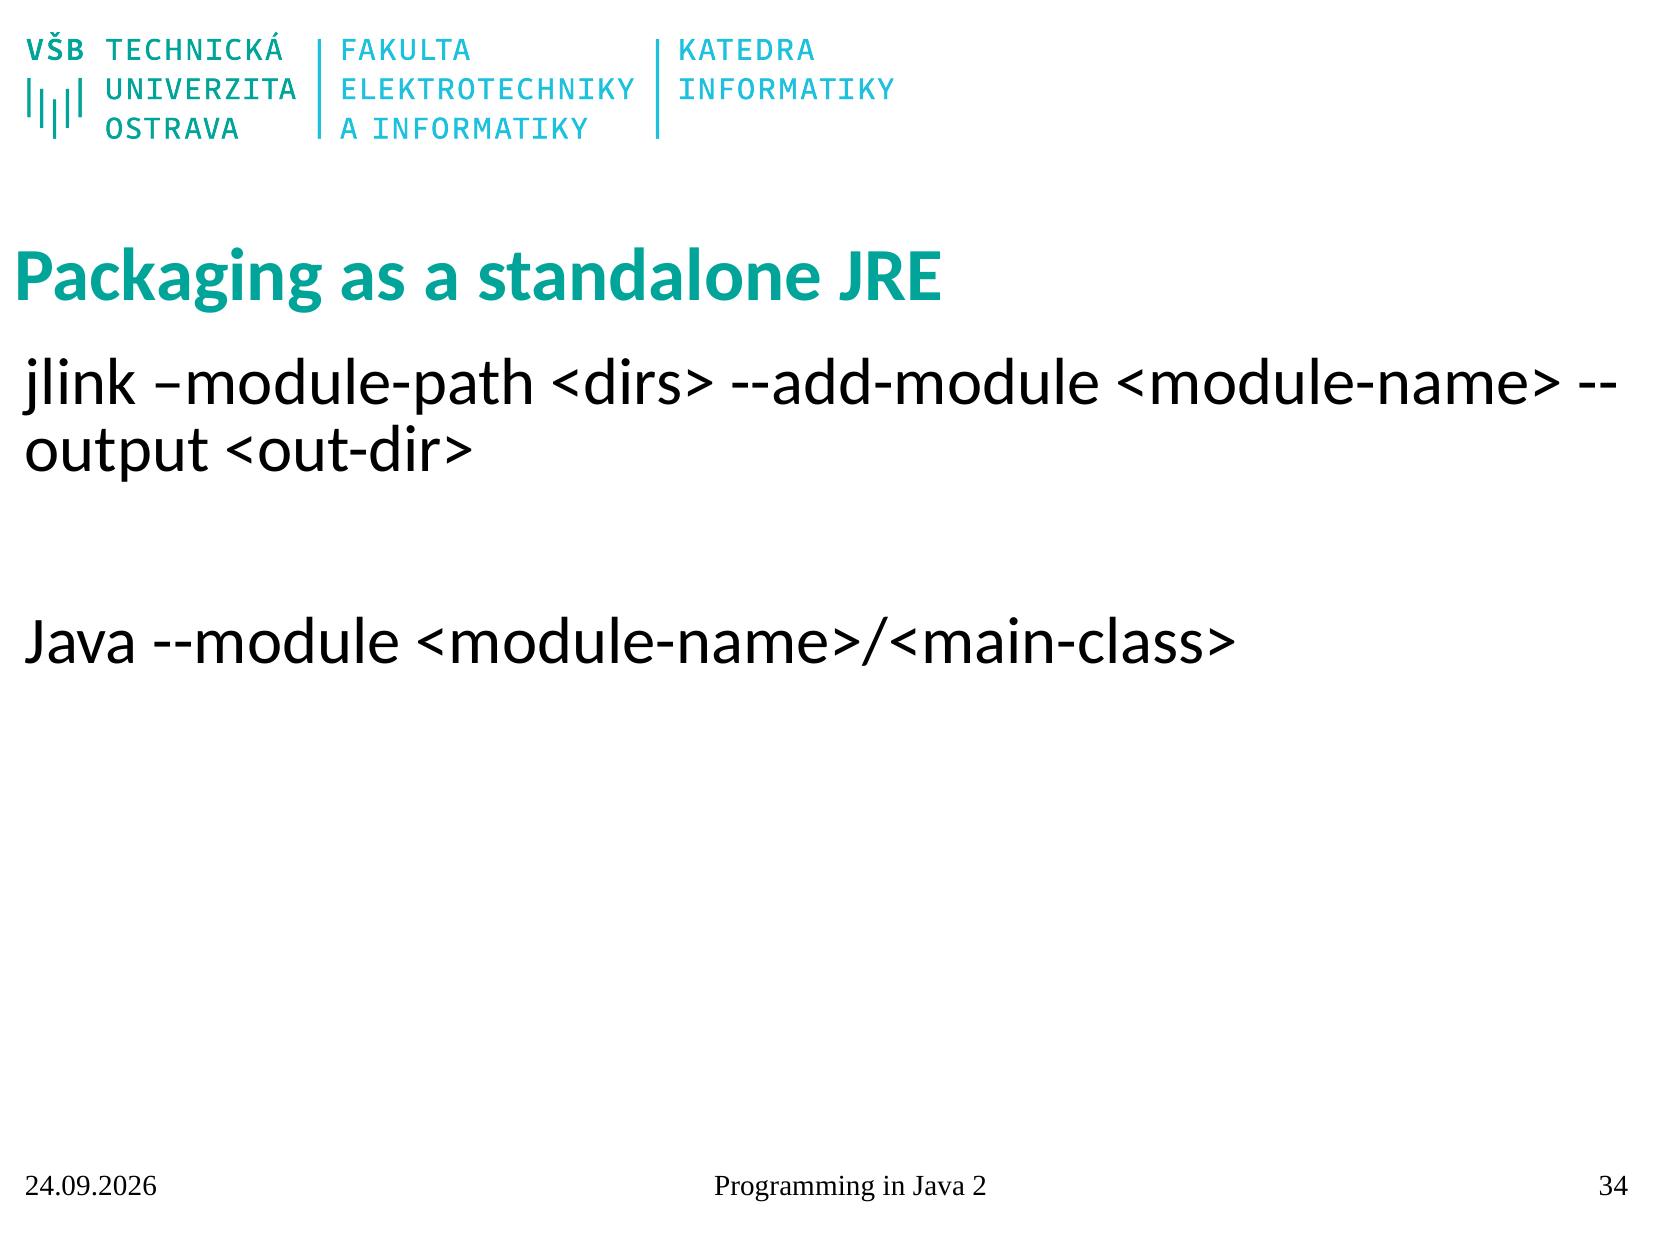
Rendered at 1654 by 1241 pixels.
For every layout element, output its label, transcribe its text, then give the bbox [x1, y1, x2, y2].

picture [26, 31, 894, 139]
title Packaging as a standalone JRE [14, 165, 1619, 319]
list jlink –module-path <dirs> --add-module <module-name> --output <out-dir> Java --module <module-name>/<main-class> [24, 354, 1629, 1146]
